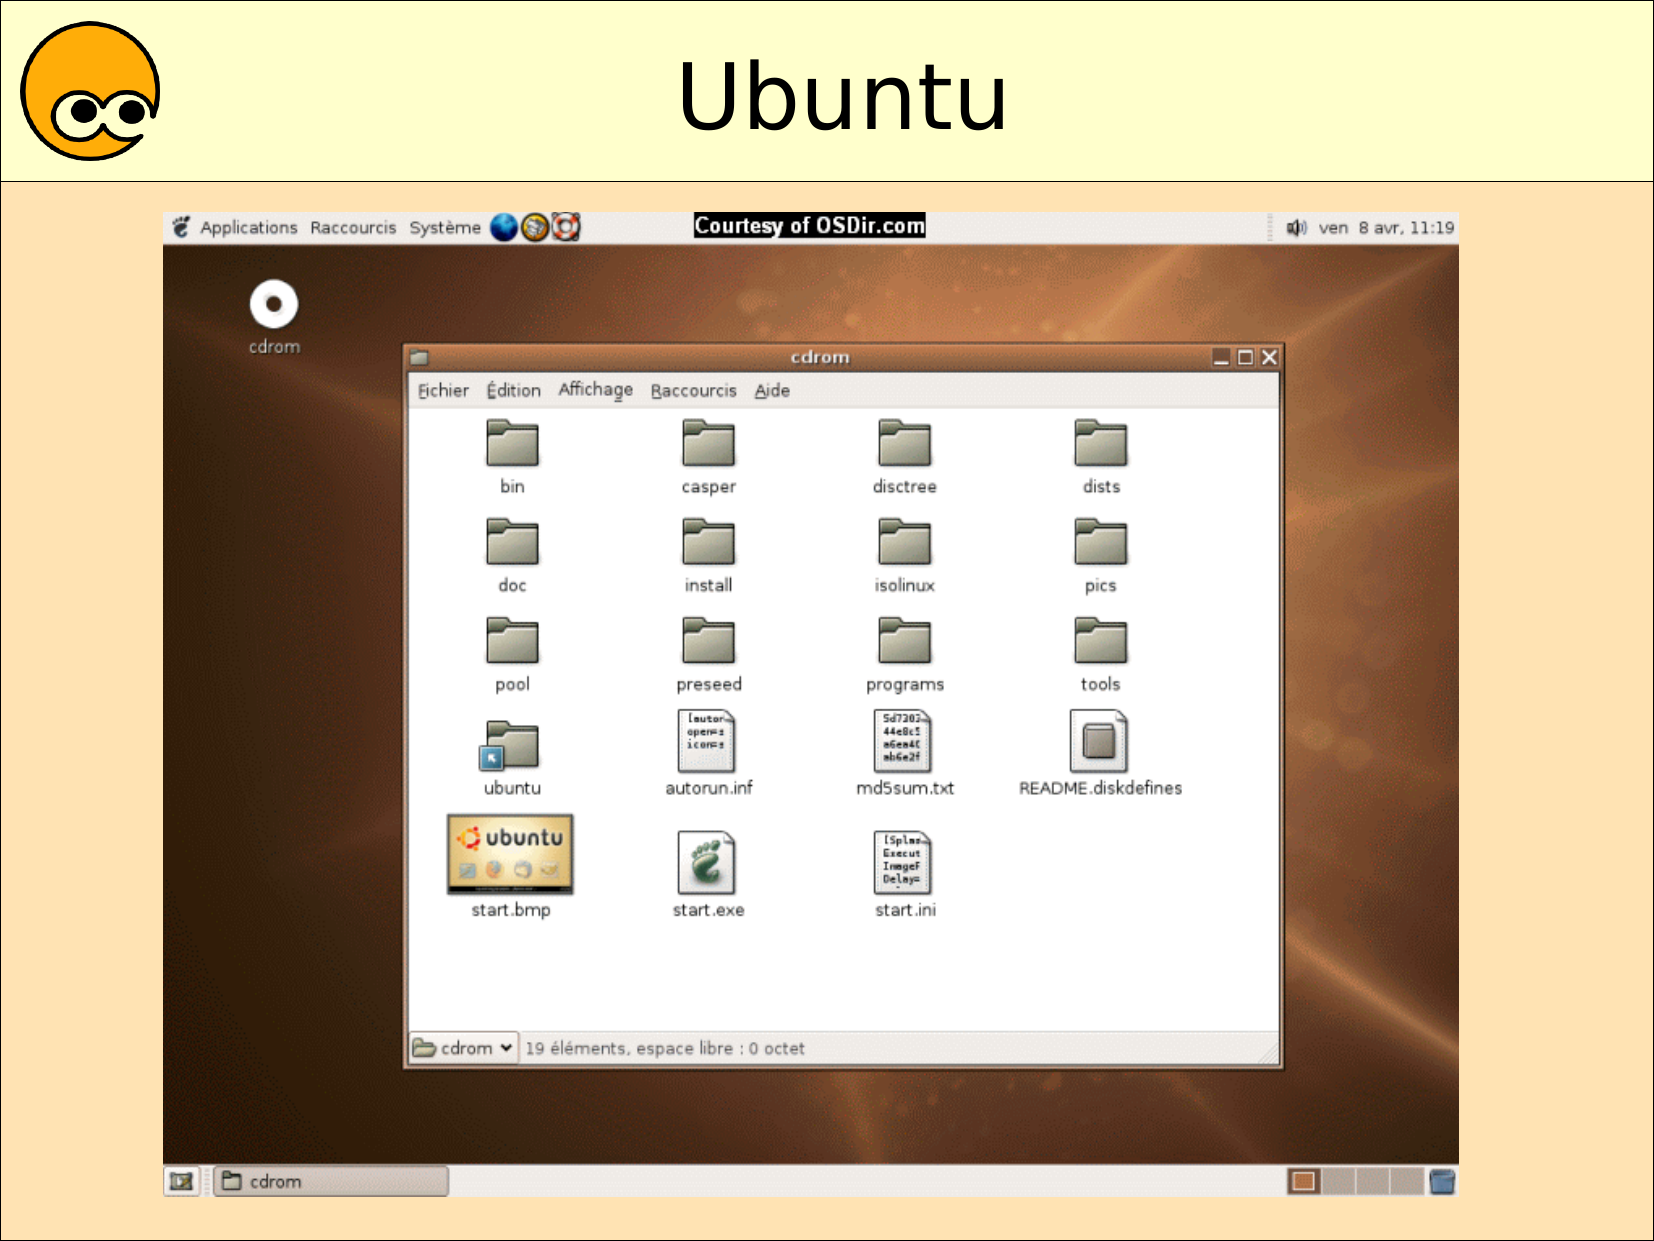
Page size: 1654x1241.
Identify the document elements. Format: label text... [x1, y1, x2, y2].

title Ubuntu [135, 43, 1552, 151]
picture [163, 212, 1459, 1197]
picture [20, 21, 160, 161]
